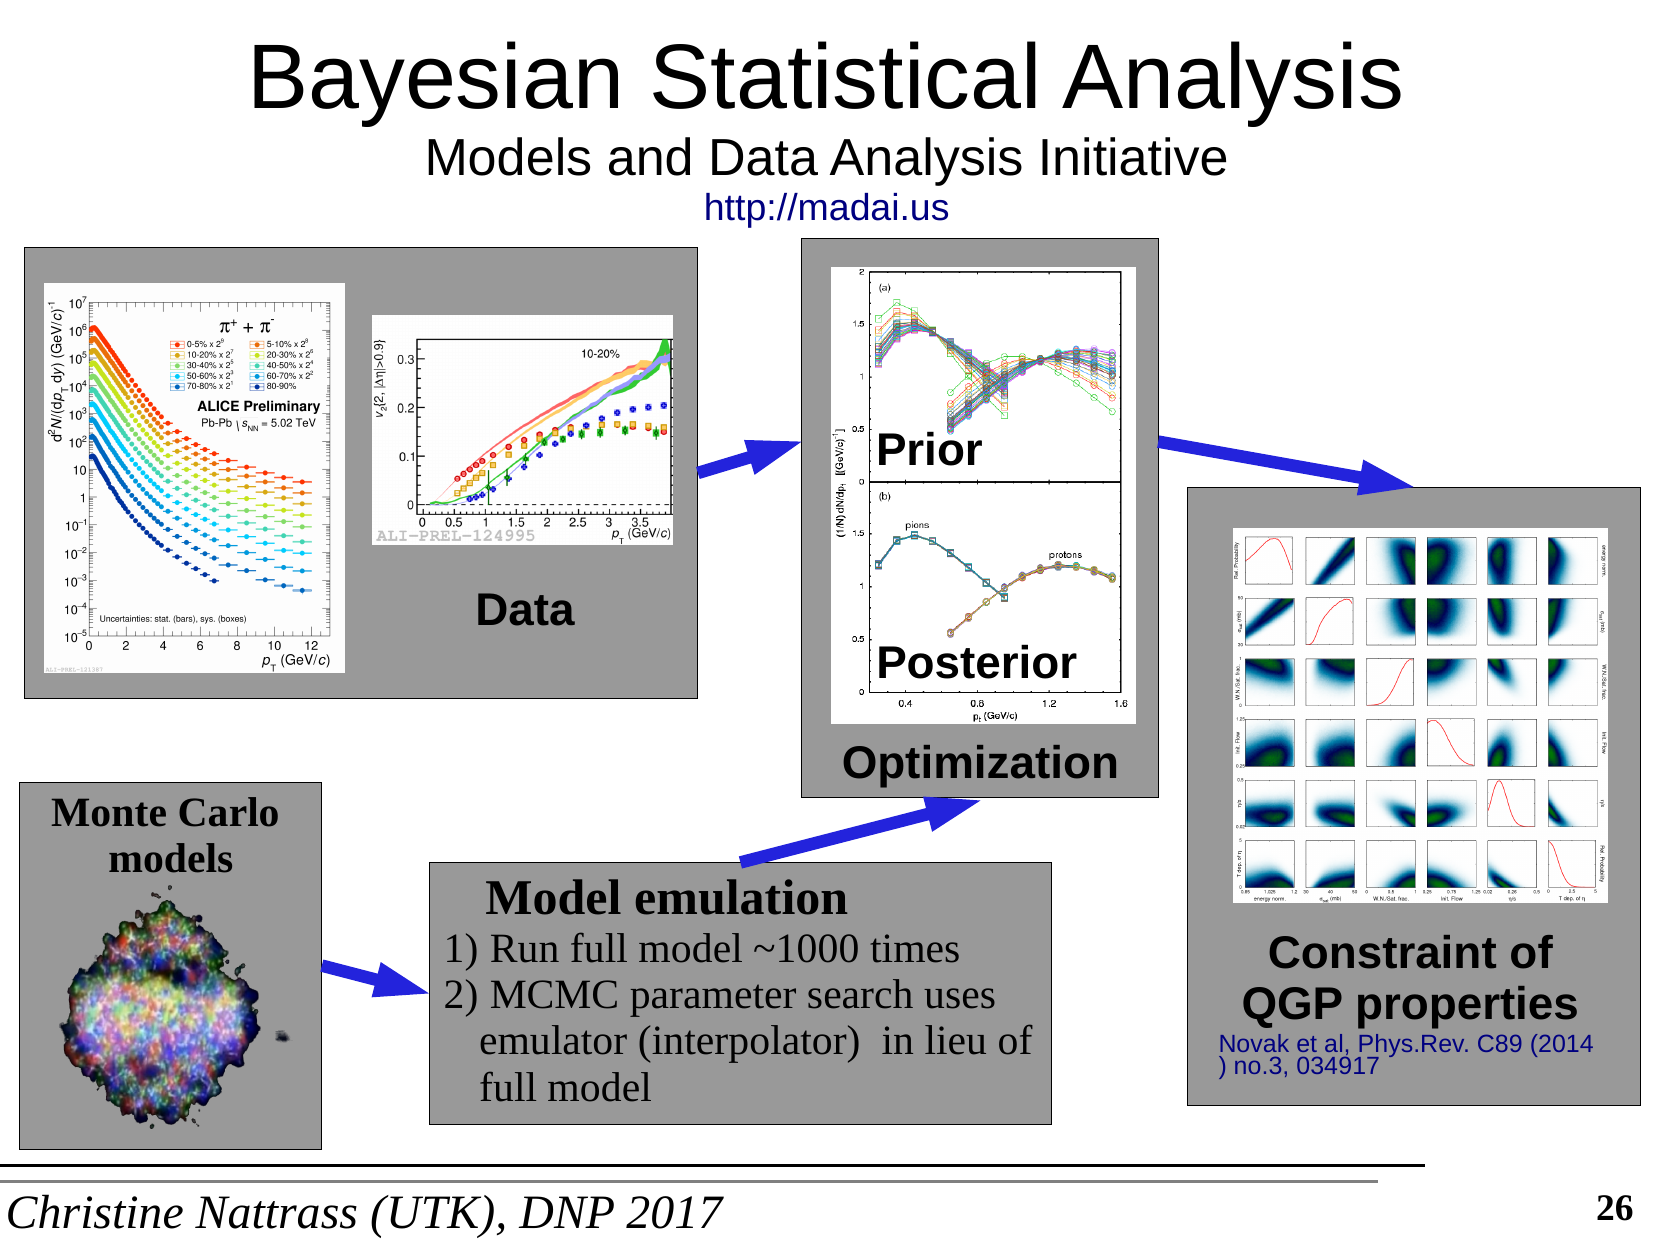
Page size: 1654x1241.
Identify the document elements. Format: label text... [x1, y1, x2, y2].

picture [372, 315, 673, 545]
text_box Model emulation Run full model ~1000 times MCMC parameter search uses emulator (interpolator) in lieu of full model [429, 862, 1052, 1125]
text_box Data [369, 576, 681, 643]
text_box Prior [817, 416, 1042, 535]
title Bayesian Statistical Analysis Models and Data Analysis Initiative http://madai.us [82, 25, 1571, 229]
picture [39, 875, 310, 1149]
text_box Monte Carlo models [19, 782, 322, 1150]
text_box [24, 247, 698, 699]
text_box Posterior [844, 629, 1110, 729]
picture [1233, 528, 1608, 903]
text_box Optimization [782, 729, 1179, 801]
picture [831, 267, 1136, 724]
picture [44, 283, 345, 673]
text_box [1187, 487, 1641, 1106]
text_box Constraint of QGP properties Novak et al, Phys.Rev. C89 (2014) no.3, 034917 [1203, 919, 1617, 1066]
text_box [801, 238, 1159, 729]
